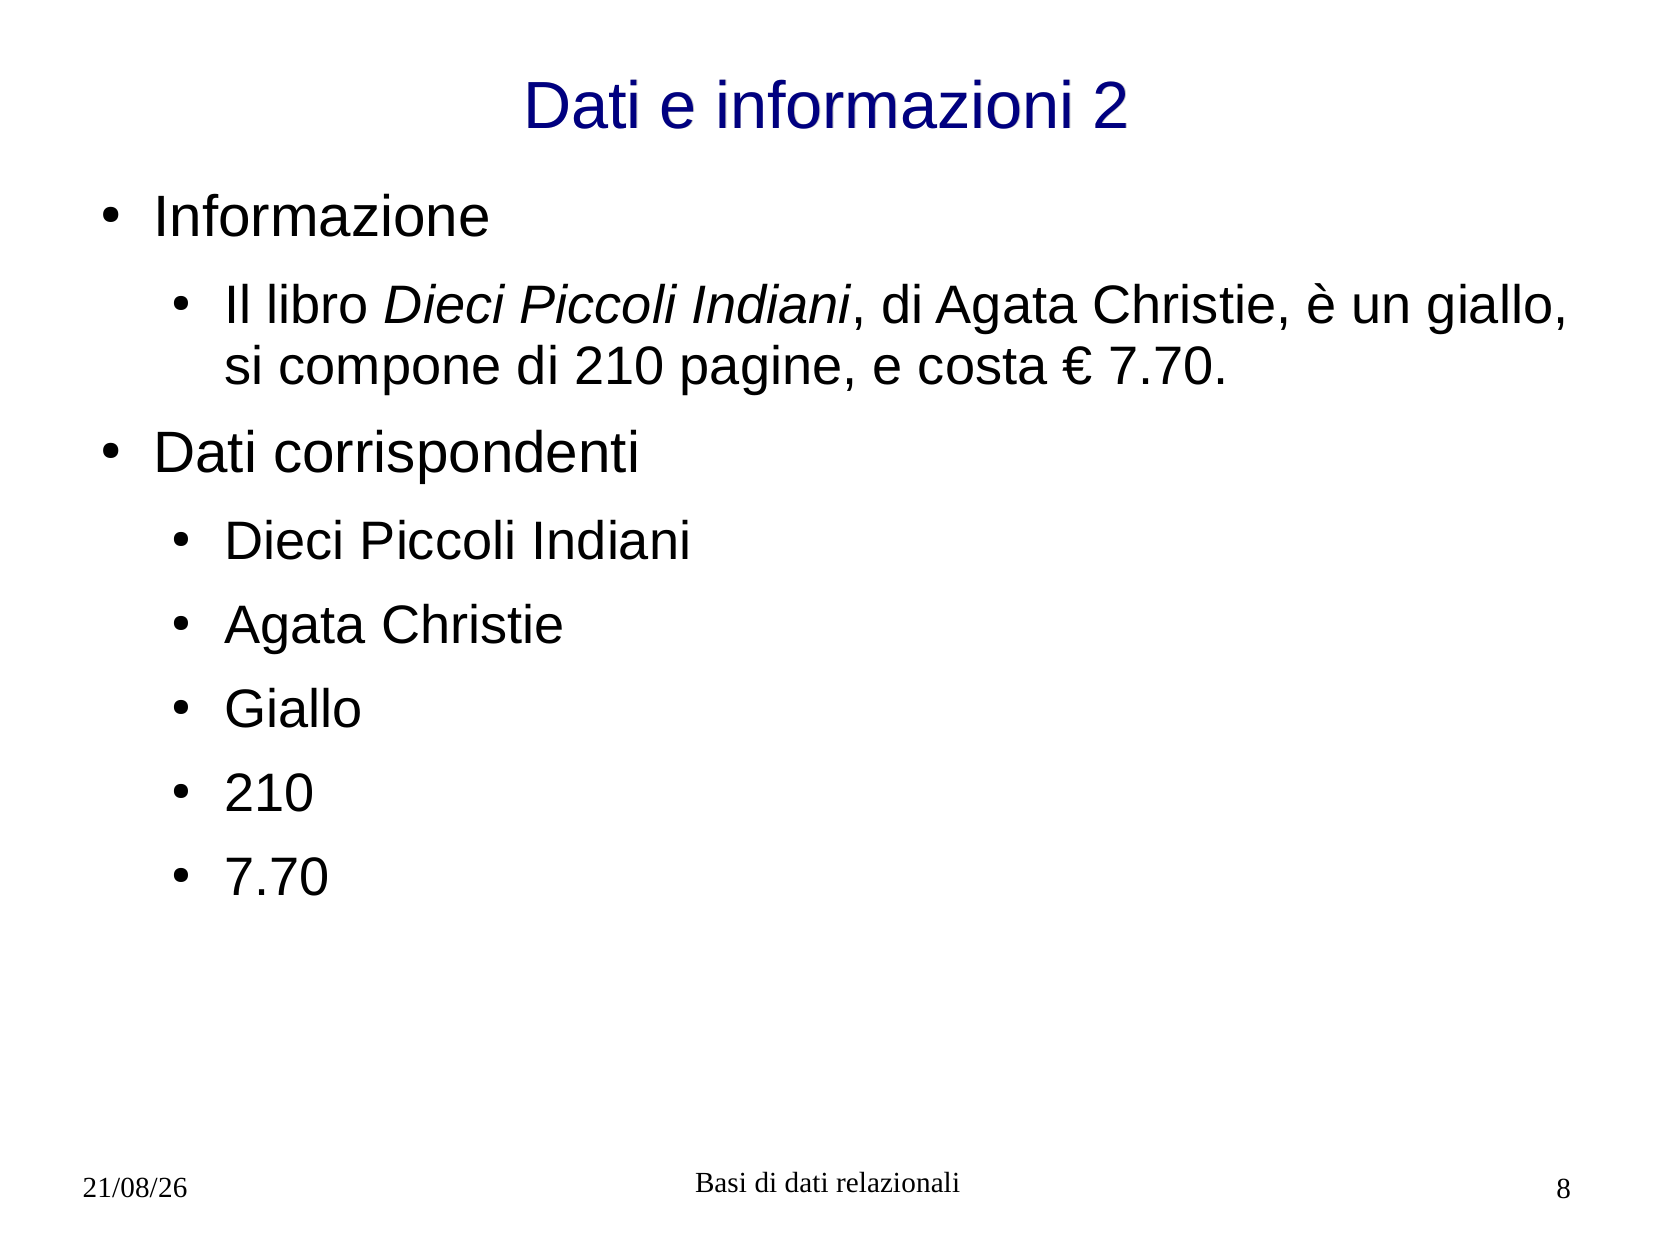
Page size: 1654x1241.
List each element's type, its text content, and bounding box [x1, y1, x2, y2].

list Informazione Il libro Dieci Piccoli Indiani, di Agata Christie, è un giallo, si compone di 210 pagine, e costa € 7.70. Dati corrispondenti Dieci Piccoli Indiani Agata Christie Giallo 210 7.70 [82, 183, 1571, 1130]
title Dati e informazioni 2 [82, 49, 1571, 161]
